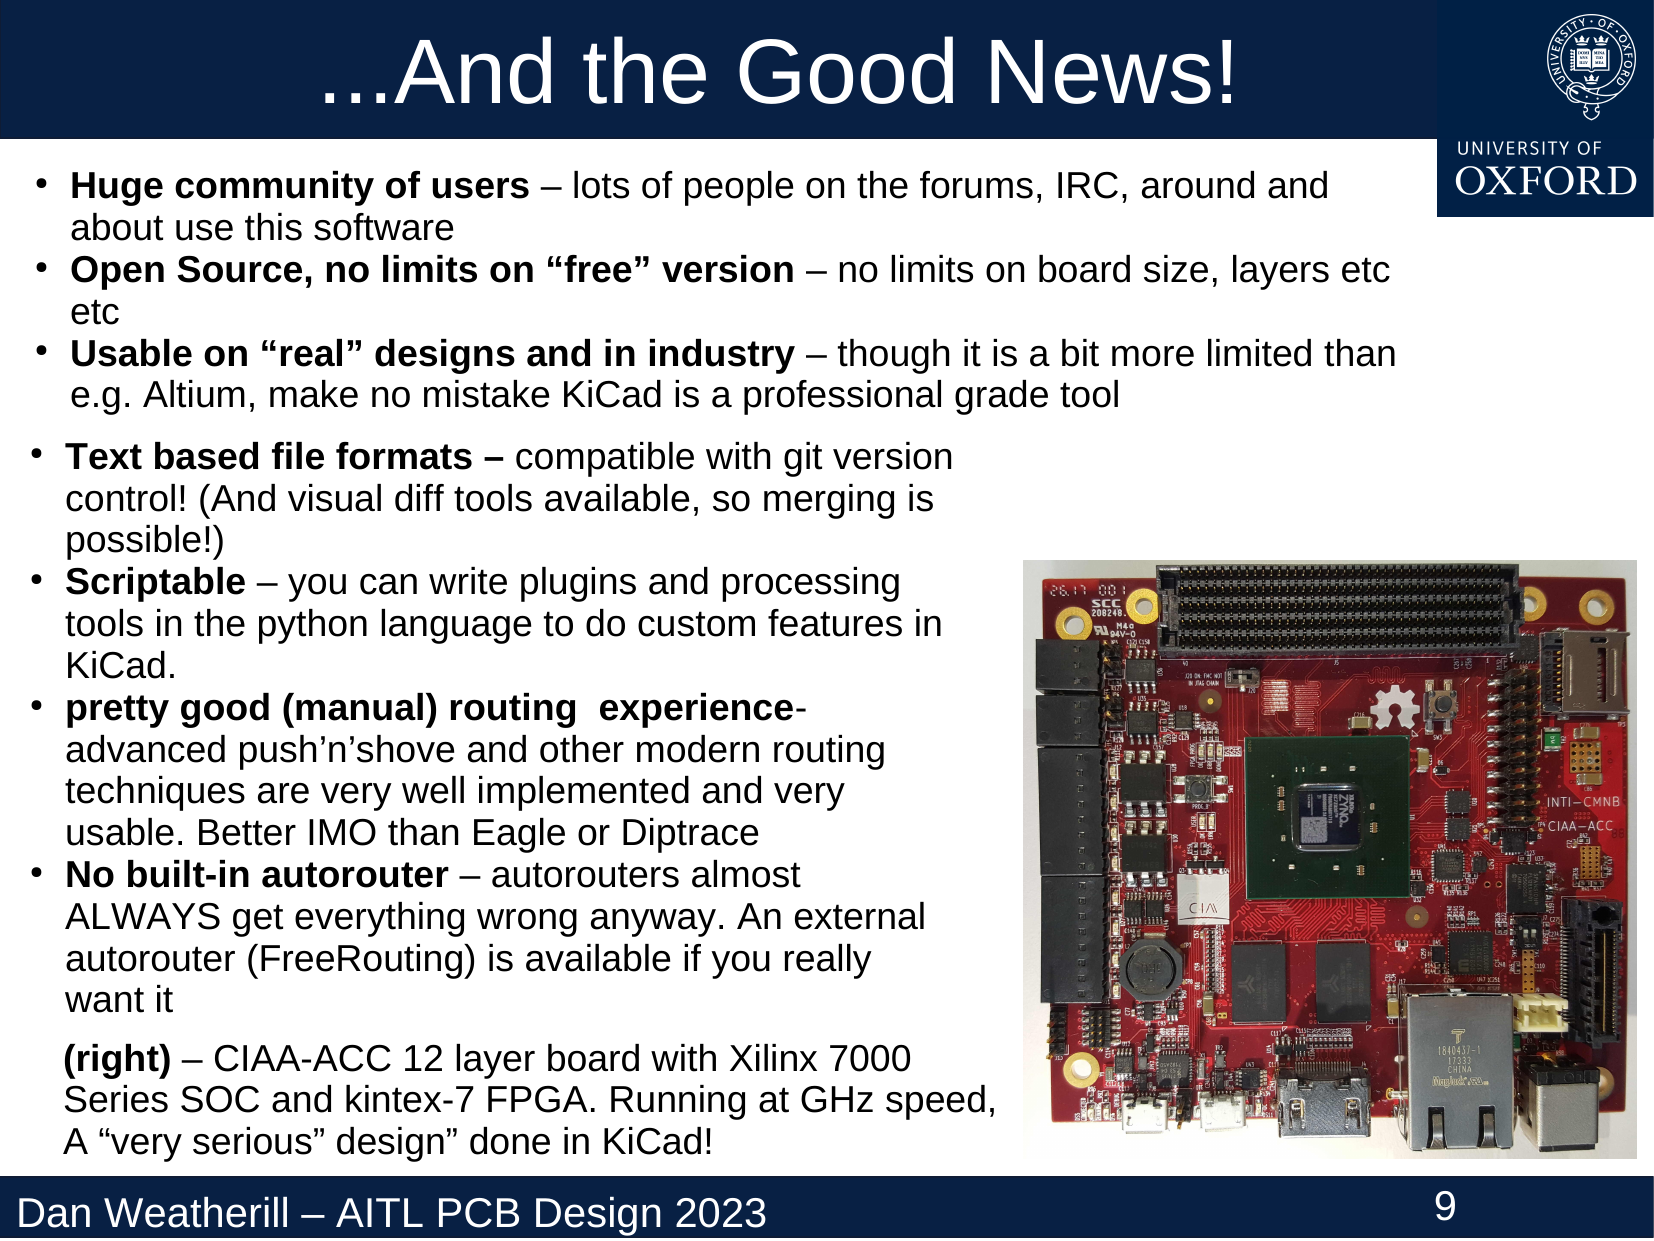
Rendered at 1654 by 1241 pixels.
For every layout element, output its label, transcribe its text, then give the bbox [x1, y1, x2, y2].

title ...And the Good News! [35, 0, 1524, 177]
text_box Text based file formats – compatible with git version control! (And visual diff tools available, so merging is possible!) Scriptable – you can write plugins and processing tools in the python language to do custom features in KiCad. pretty good (manual) routing experience- advanced push’n’shove and other modern routing techniques are very well implemented and very usable. Better IMO than Eagle or Diptrace No built-in autorouter – autorouters almost ALWAYS get everything wrong anyway. An external autorouter (FreeRouting) is available if you really want it [14, 428, 972, 1029]
text_box Huge community of users – lots of people on the forums, IRC, around and about use this software Open Source, no limits on “free” version – no limits on board size, layers etc etc Usable on “real” designs and in industry – though it is a bit more limited than e.g. Altium, make no mistake KiCad is a professional grade tool [19, 158, 1422, 480]
text_box (right) – CIAA-ACC 12 layer board with Xilinx 7000 Series SOC and kintex-7 FPGA. Running at GHz speed, A “very serious” design” done in KiCad! [48, 1030, 1013, 1171]
picture [1023, 560, 1637, 1160]
picture [1437, 0, 1654, 217]
